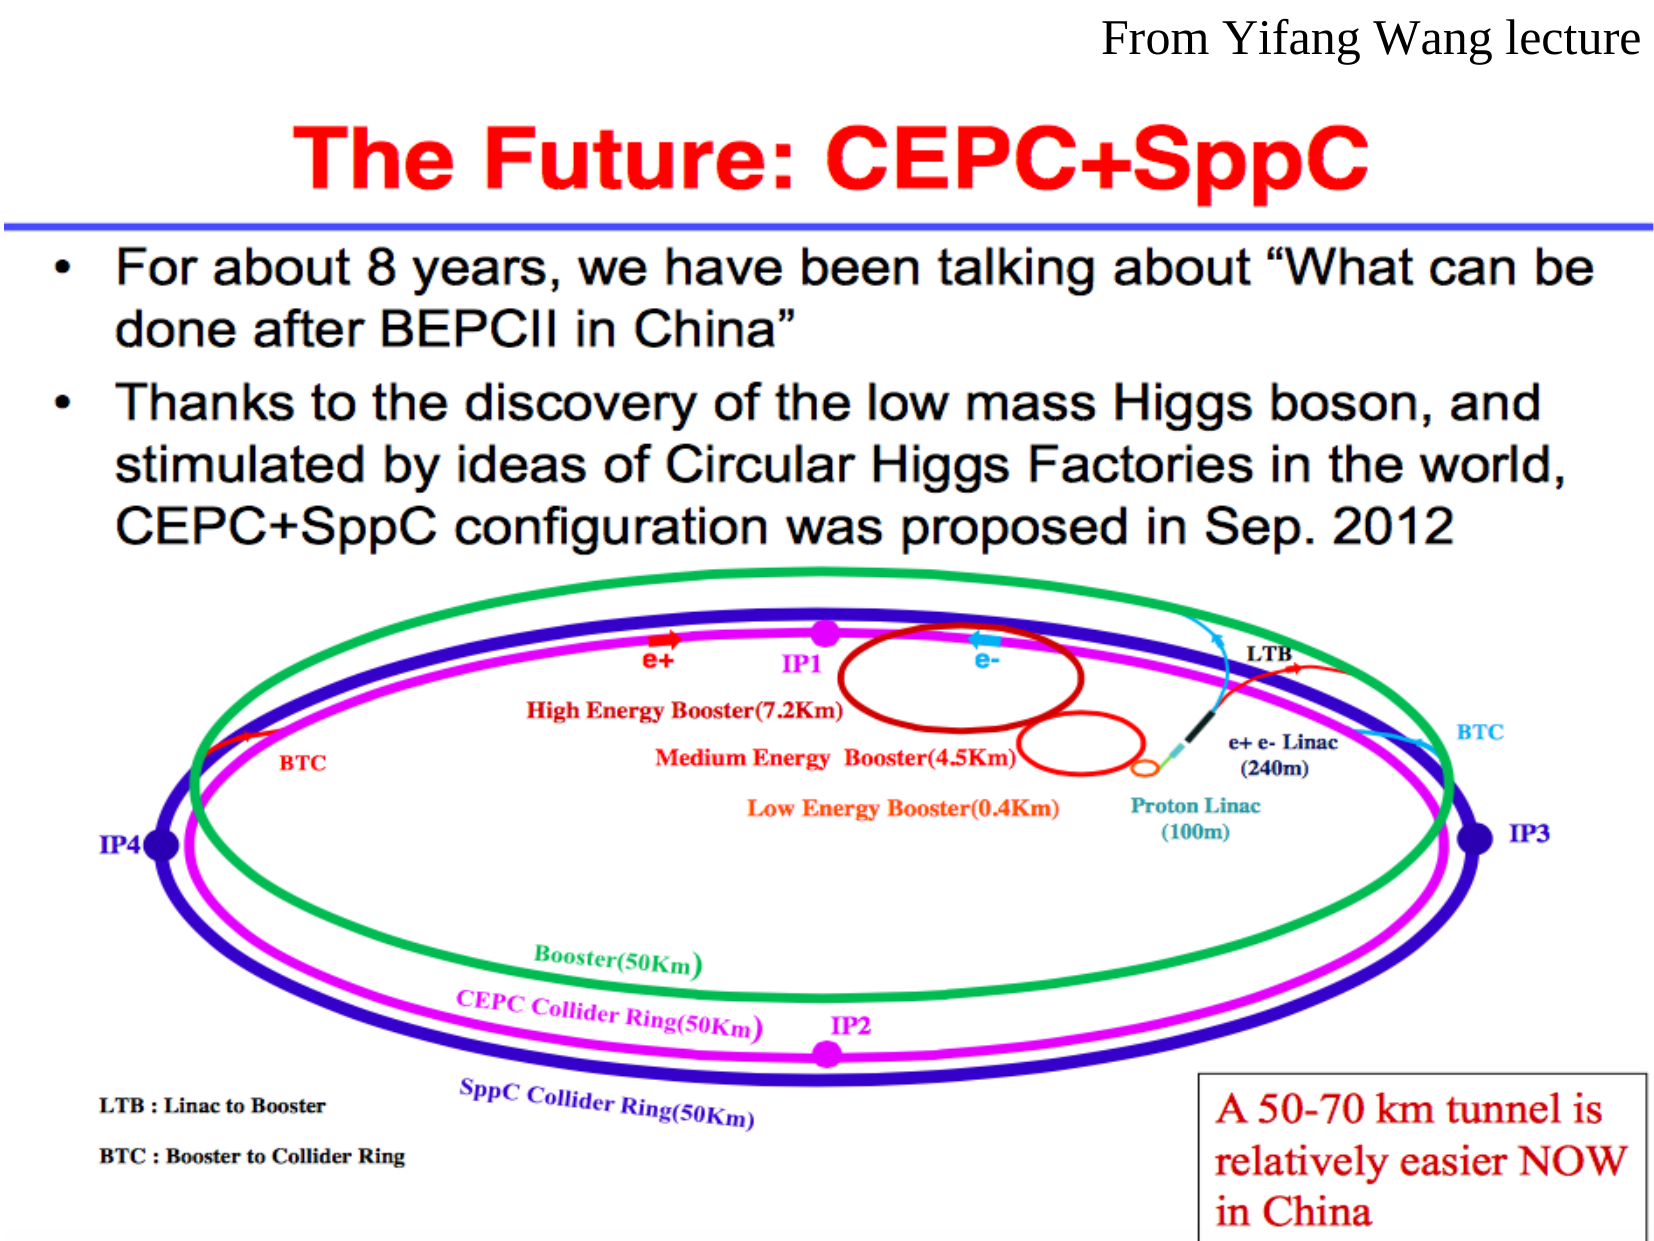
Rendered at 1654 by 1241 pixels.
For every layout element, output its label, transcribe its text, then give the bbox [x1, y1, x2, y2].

text_box From Yifang Wang lecture [1101, 10, 1642, 66]
picture [4, 87, 1654, 1241]
